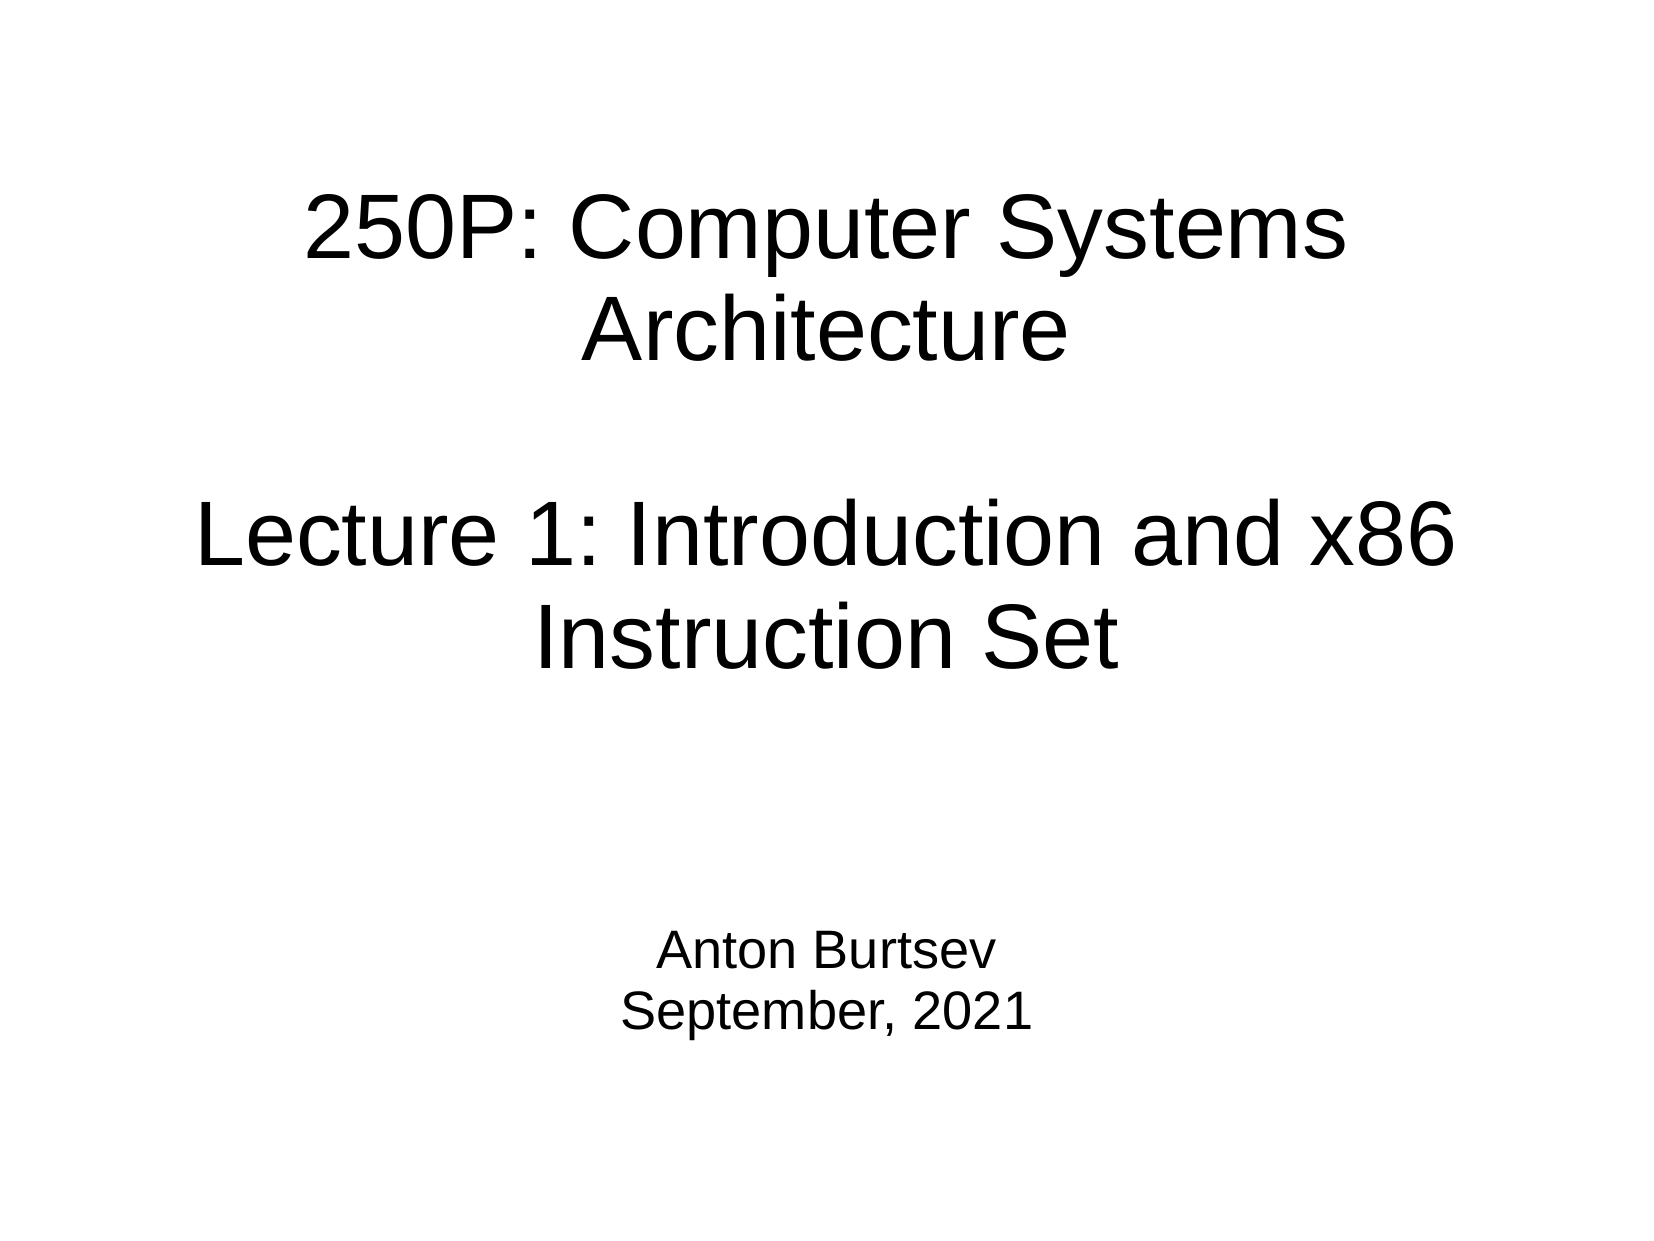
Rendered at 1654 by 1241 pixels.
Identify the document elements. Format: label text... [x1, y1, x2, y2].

title 250P: Computer Systems Architecture Lecture 1: Introduction and x86 Instruction Set [82, 113, 1571, 637]
subtitle Anton Burtsev September, 2021 [82, 637, 1571, 1109]
